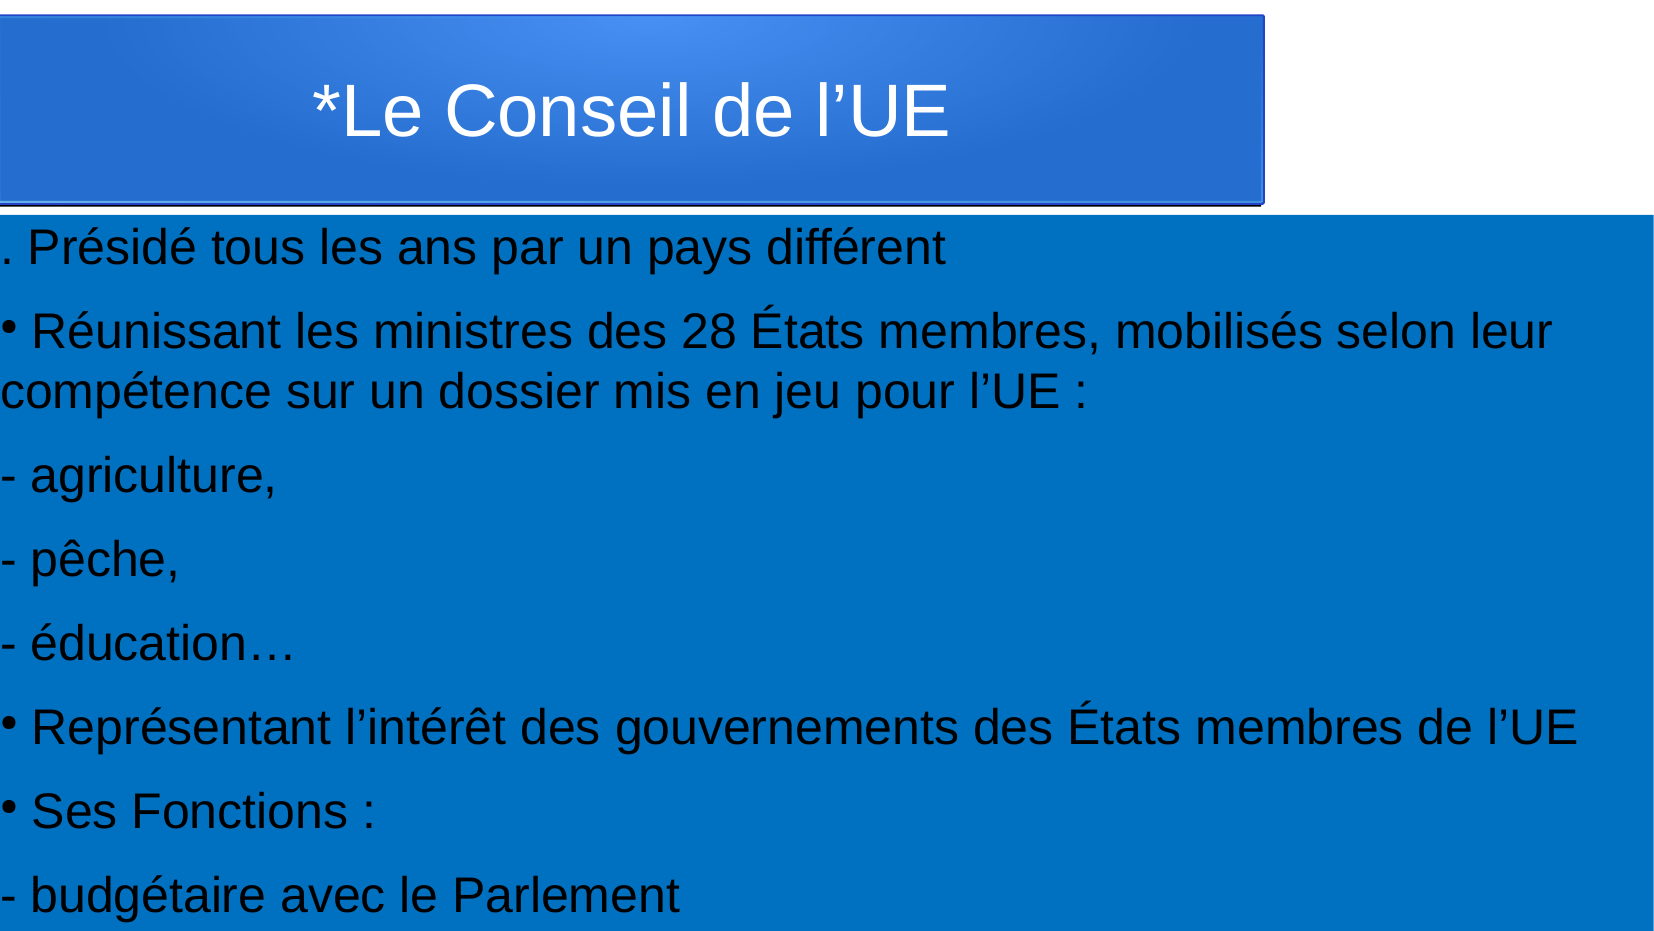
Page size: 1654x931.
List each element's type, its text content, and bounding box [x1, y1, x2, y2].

list . Présidé tous les ans par un pays différent Réunissant les ministres des 28 États membres, mobilisés selon leur compétence sur un dossier mis en jeu pour l’UE : - agriculture, - pêche, - éducation… Représentant l’intérêt des gouvernements des États membres de l’UE Ses Fonctions : - budgétaire avec le Parlement - vote avec le Parlement sur les propositions de loi de la Commission : rôle aussi législatif [0, 214, 1654, 931]
title *Le Conseil de l’UE [11, 23, 1252, 189]
